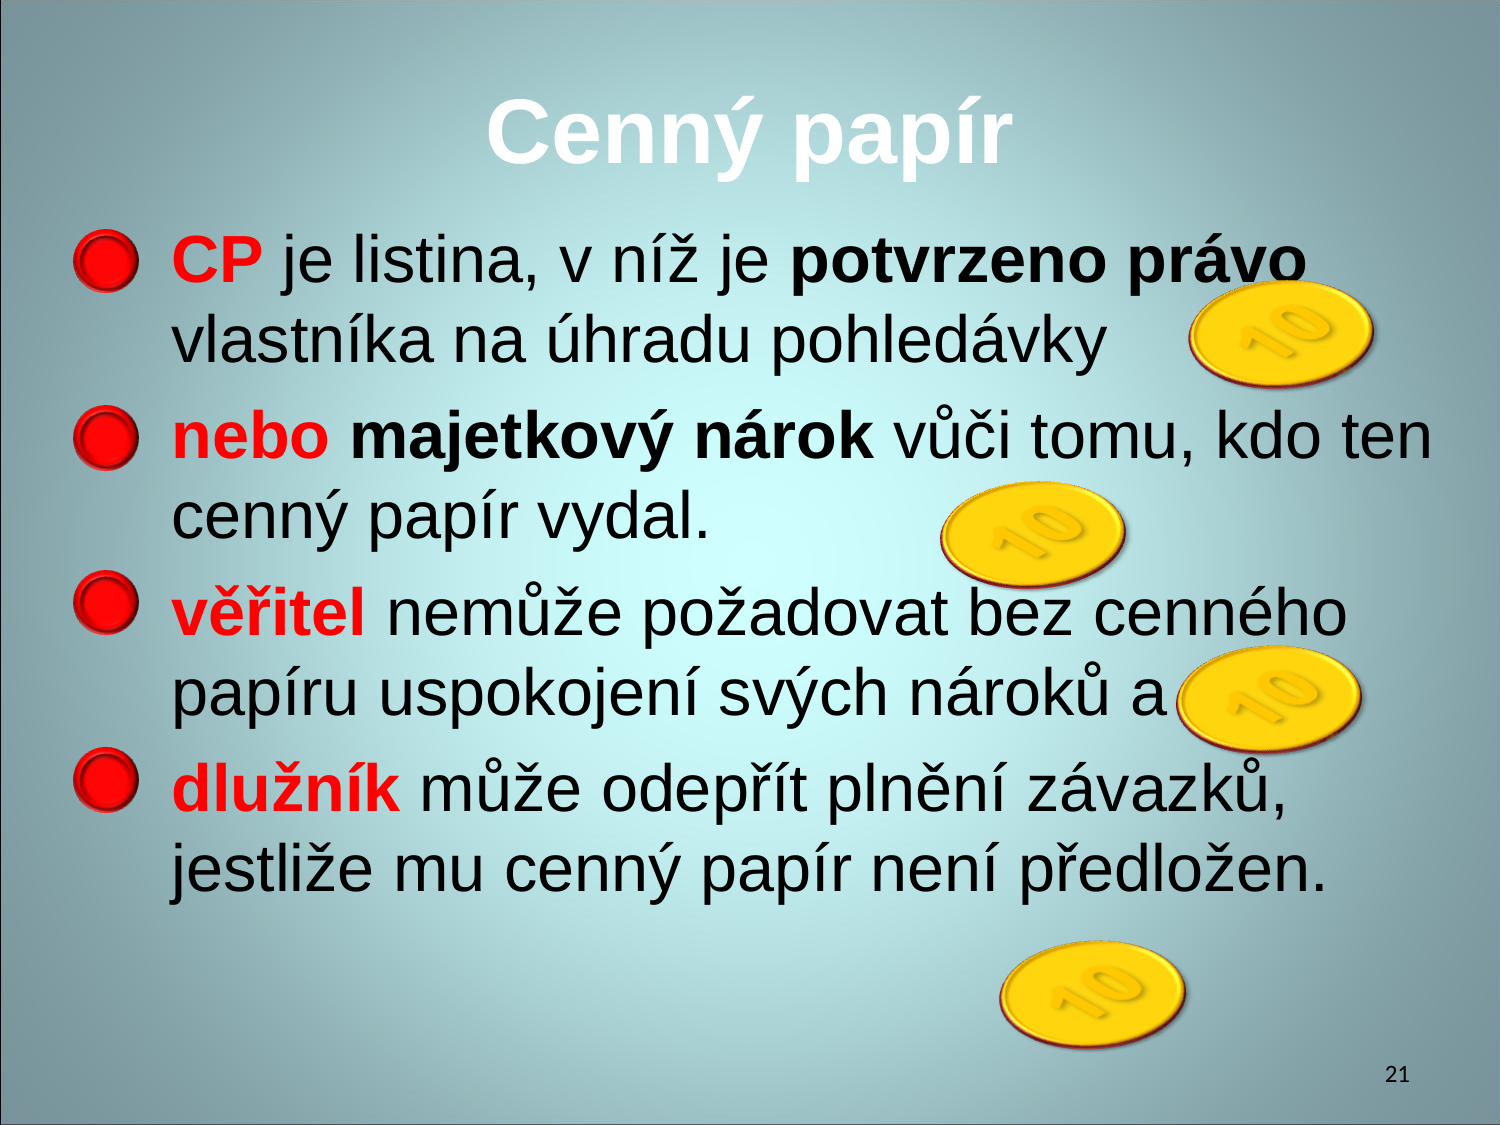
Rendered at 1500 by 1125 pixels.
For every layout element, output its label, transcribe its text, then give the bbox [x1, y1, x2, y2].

title Cenný papír [75, 45, 1426, 209]
list CP je listina, v níž je potvrzeno právo vlastníka na úhradu pohledávky nebo majetkový nárok vůči tomu, kdo ten cenný papír vydal. věřitel nemůže požadovat bez cenného papíru uspokojení svých nároků a dlužník může odepřít plnění závazků, jestliže mu cenný papír není předložen. [100, 208, 1451, 1010]
picture [0, 0, 1500, 1125]
text_box <číslo> [1074, 1042, 1426, 1103]
